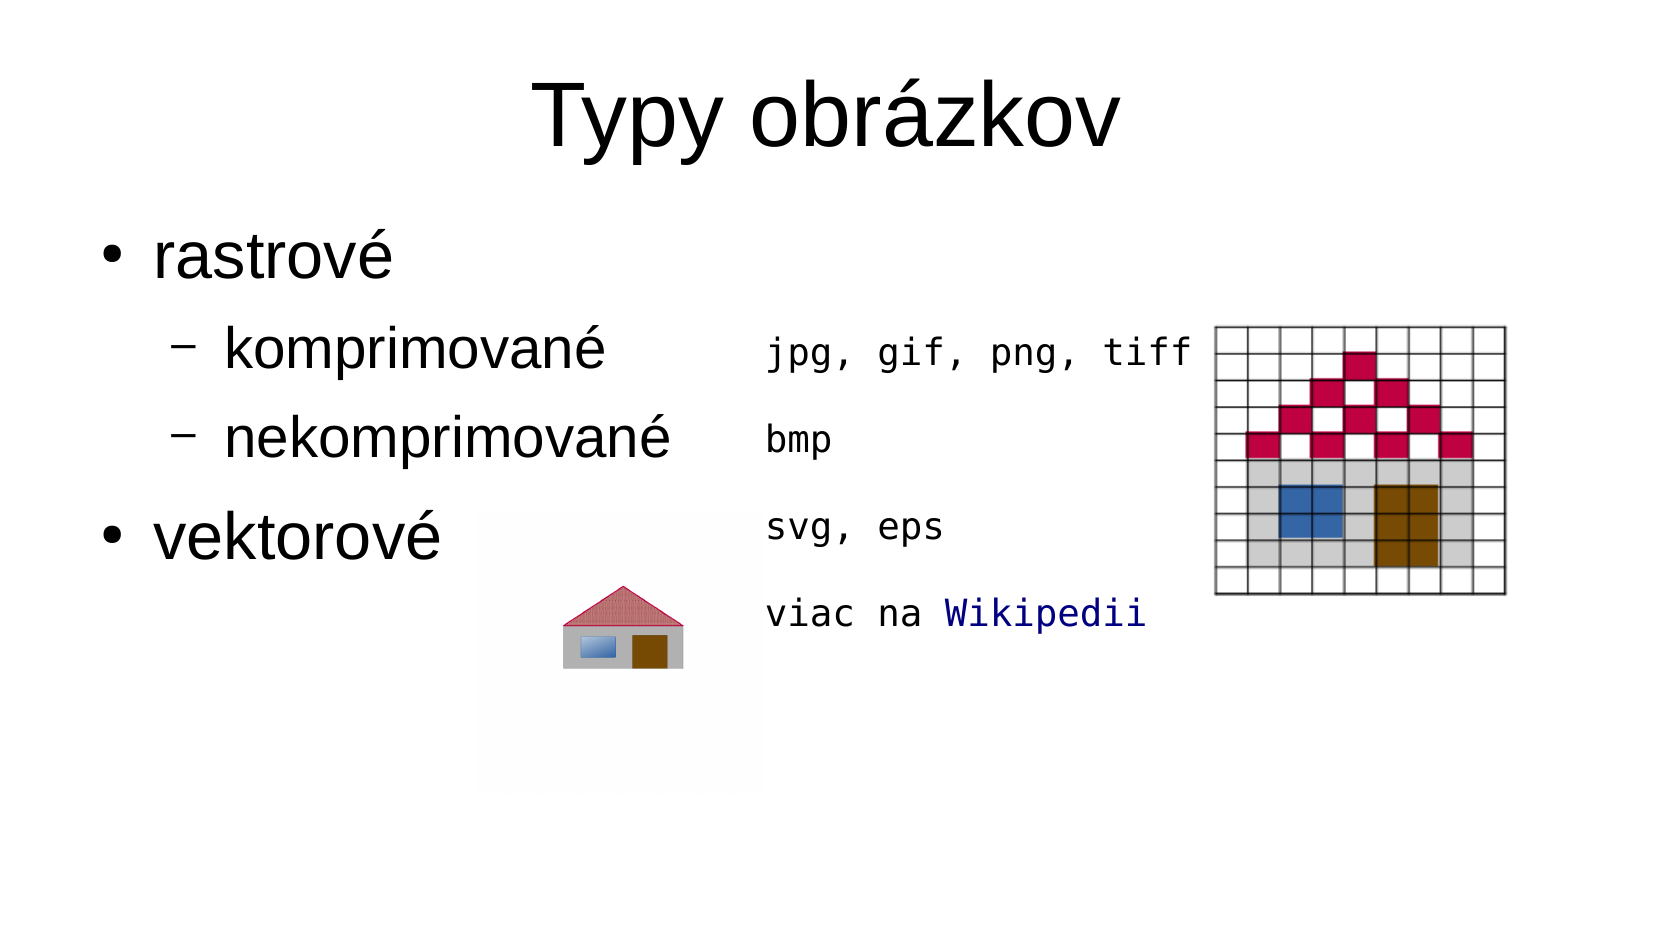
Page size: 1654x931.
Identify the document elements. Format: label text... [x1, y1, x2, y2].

picture [477, 510, 763, 796]
list rastrové komprimované nekomprimované vektorové [82, 217, 1097, 758]
list rastrové komprimované nekomprimované vektorové [763, 217, 1571, 758]
picture [1097, 164, 1512, 751]
title Typy obrázkov [82, 37, 1571, 193]
text_box jpg, gif, png, tiff bmp svg, eps viac na Wikipedii [750, 279, 1269, 643]
